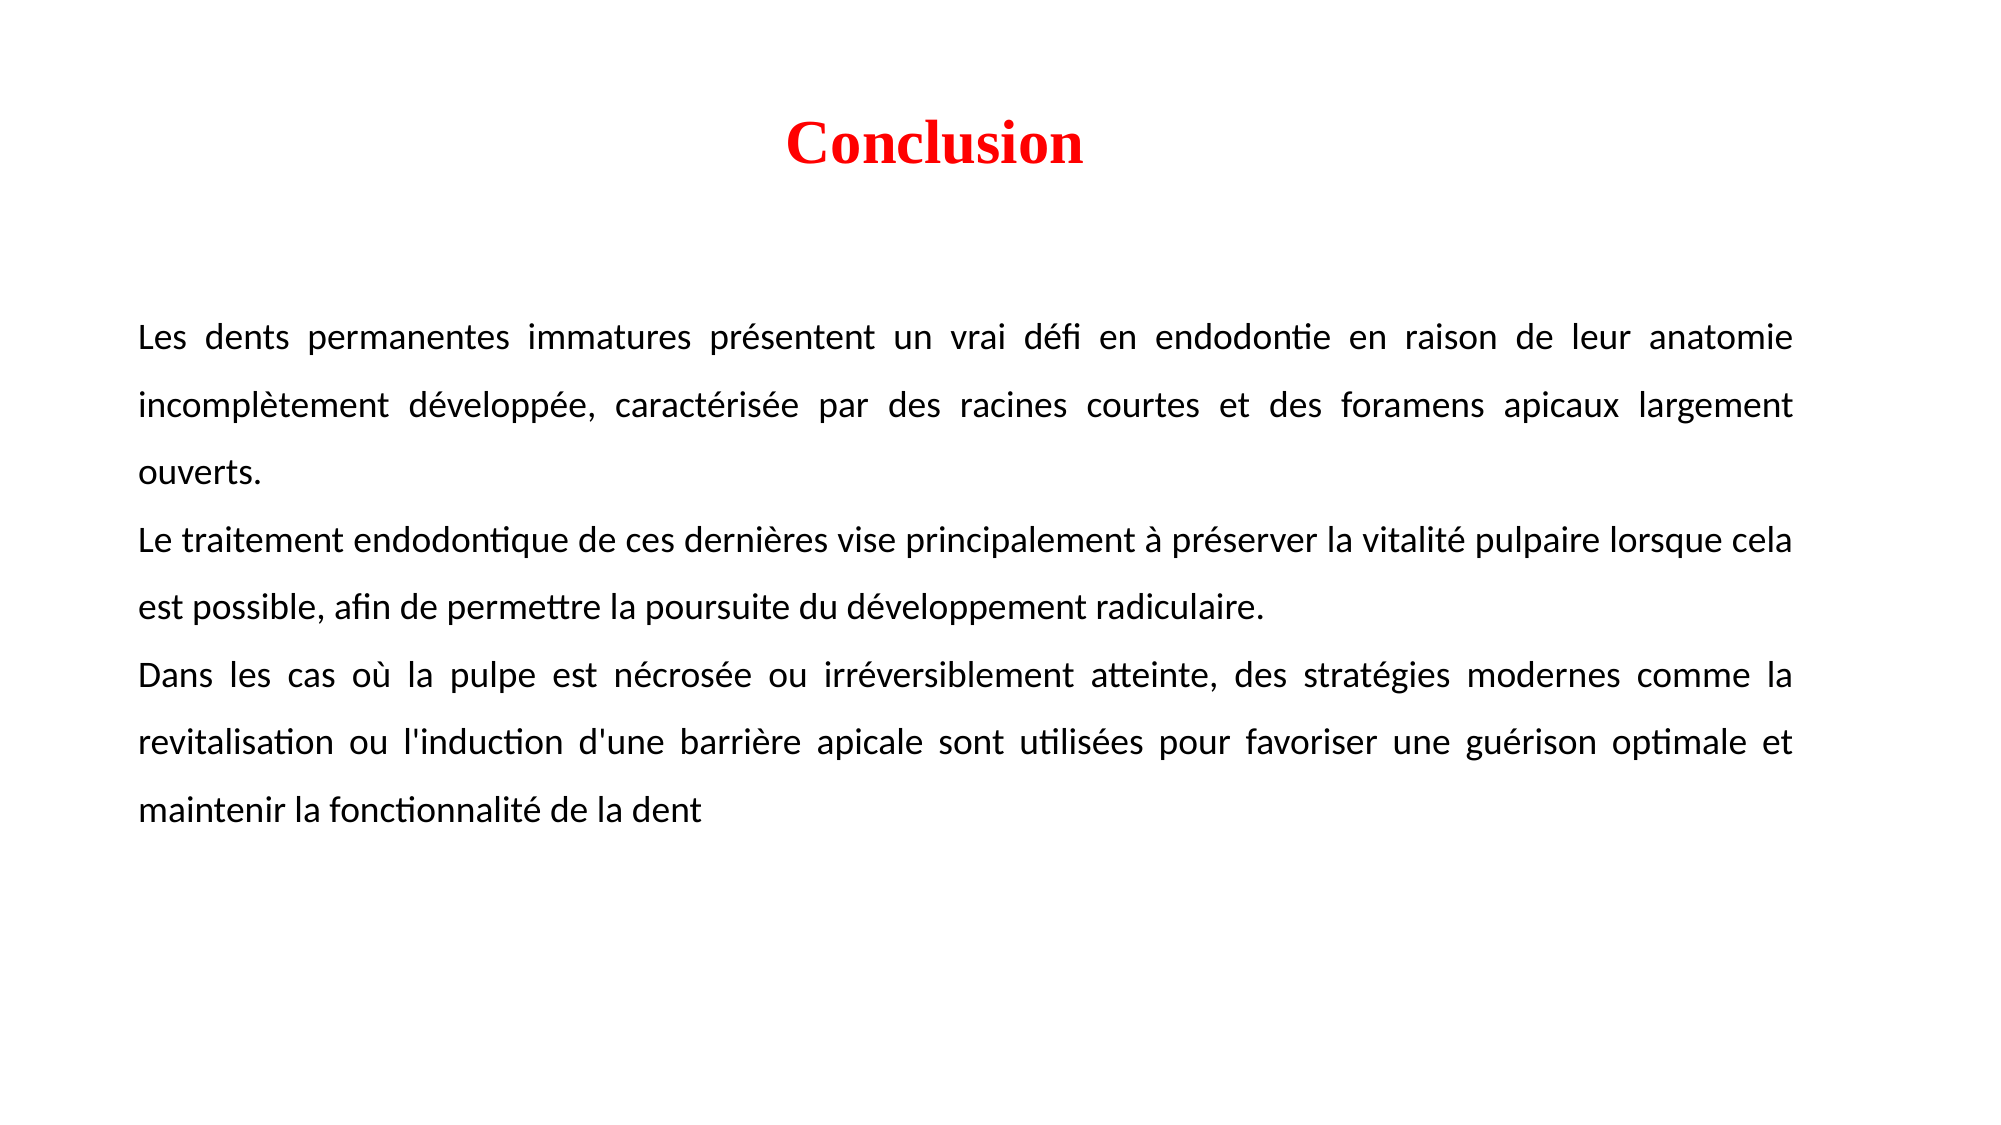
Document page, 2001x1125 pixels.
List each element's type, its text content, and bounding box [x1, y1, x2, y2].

text_box Les dents permanentes immatures présentent un vrai défi en endodontie en raison de leur anatomie incomplètement développée, caractérisée par des racines courtes et des foramens apicaux largement ouverts. Le traitement endodontique de ces dernières vise principalement à préserver la vitalité pulpaire lorsque cela est possible, afin de permettre la poursuite du développement radiculaire. Dans les cas où la pulpe est nécrosée ou irréversiblement atteinte, des stratégies modernes comme la revitalisation ou l'induction d'une barrière apicale sont utilisées pour favoriser une guérison optimale et maintenir la fonctionnalité de la dent [123, 282, 1816, 837]
text_box Conclusion [566, 93, 1229, 183]
